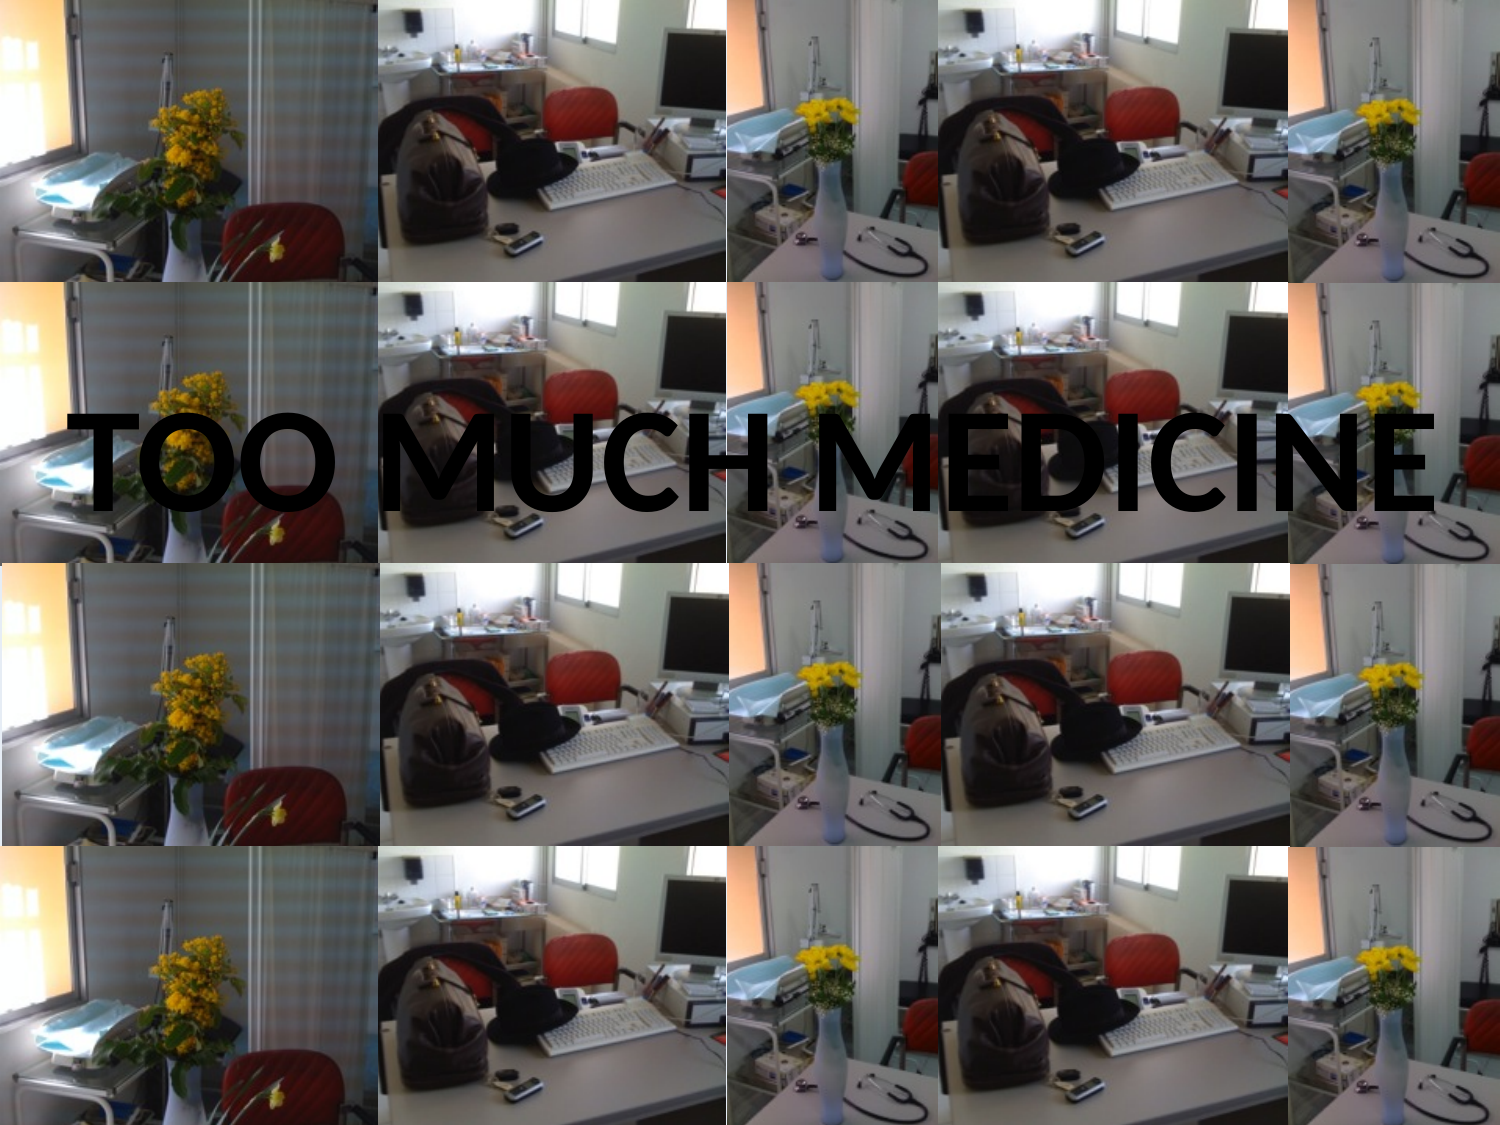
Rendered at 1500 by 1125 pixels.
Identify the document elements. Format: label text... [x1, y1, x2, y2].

picture [0, 0, 1500, 1125]
text_box TOO MUCH MEDICINE [50, 346, 1456, 549]
